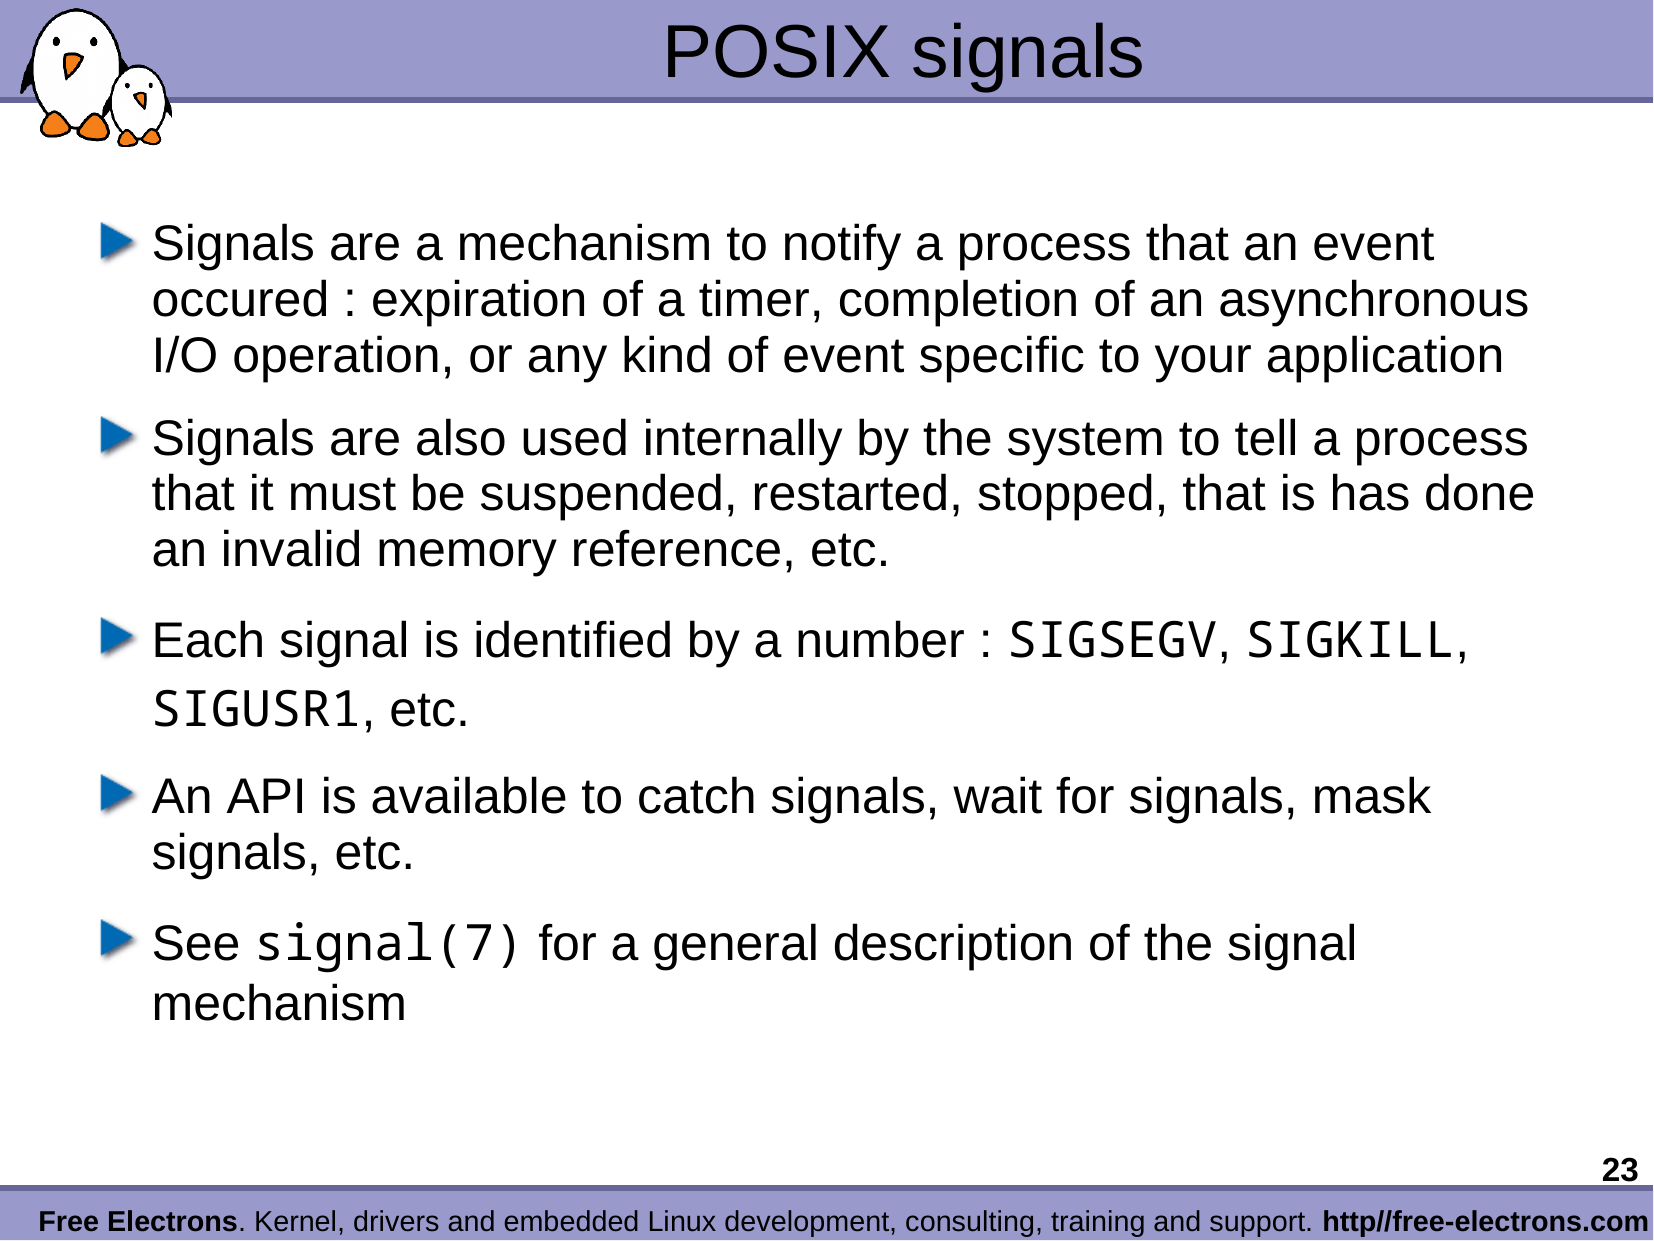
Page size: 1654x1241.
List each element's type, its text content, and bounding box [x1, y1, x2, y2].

picture [20, 8, 172, 147]
title POSIX signals [178, 4, 1631, 98]
list Signals are a mechanism to notify a process that an event occured : expiration of a timer, completion of an asynchronous I/O operation, or any kind of event specific to your application Signals are also used internally by the system to tell a process that it must be suspended, restarted, stopped, that is has done an invalid memory reference, etc. Each signal is identified by a number : SIGSEGV, SIGKILL, SIGUSR1, etc. An API is available to catch signals, wait for signals, mask signals, etc. See signal(7) for a general description of the signal mechanism [80, 215, 1604, 1071]
